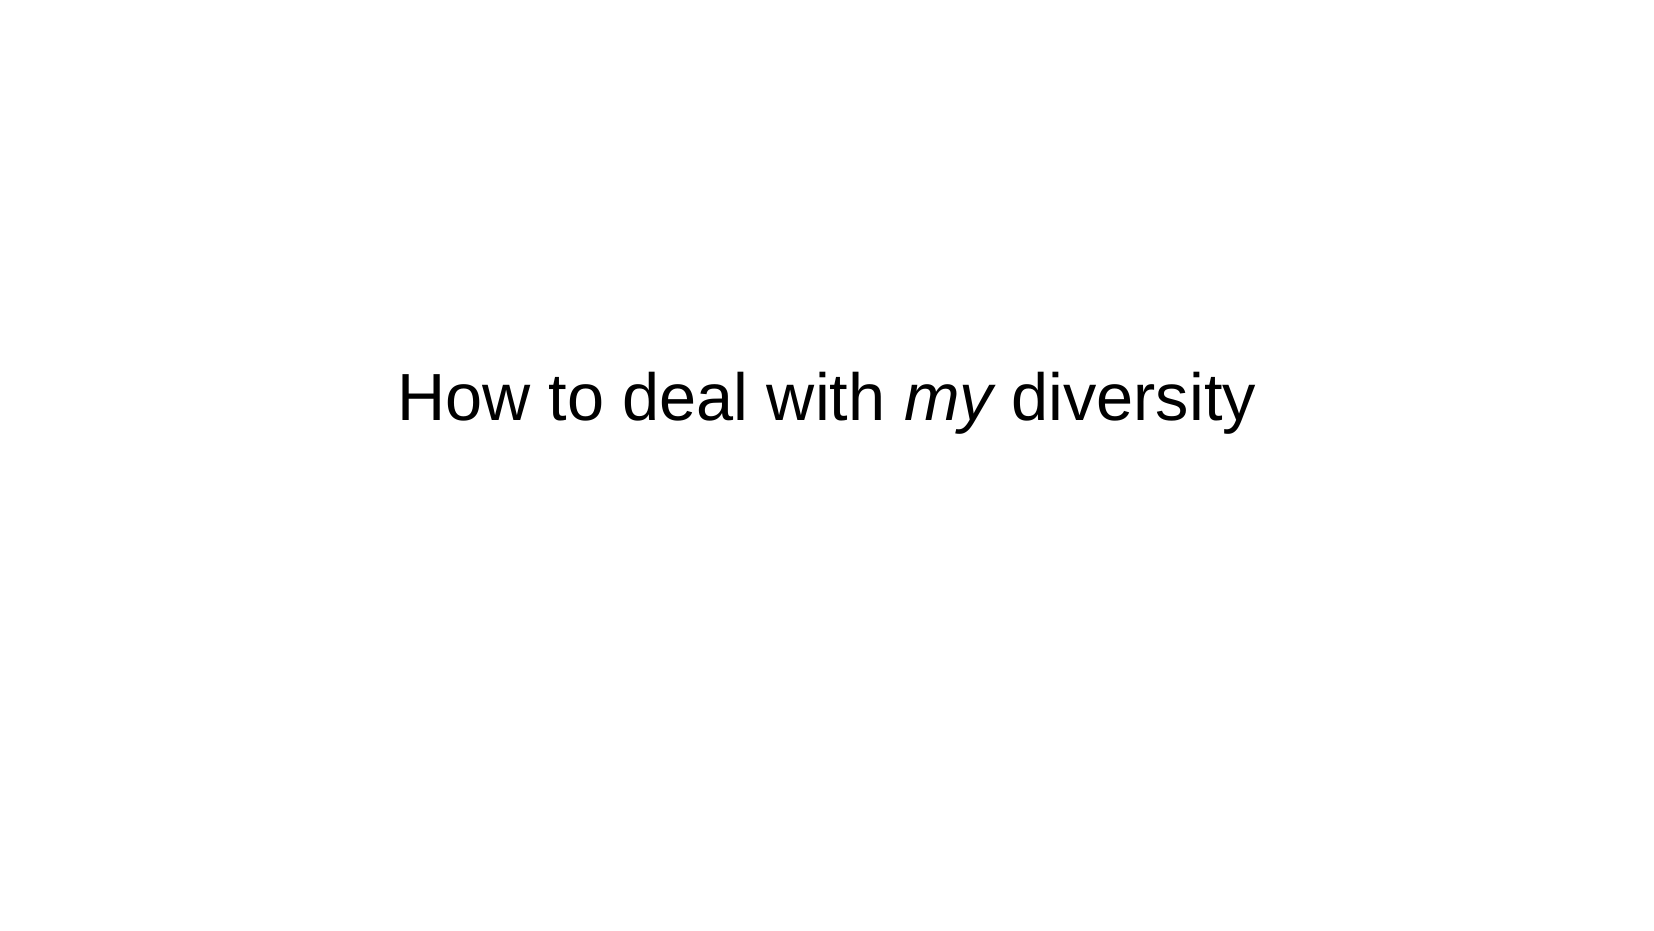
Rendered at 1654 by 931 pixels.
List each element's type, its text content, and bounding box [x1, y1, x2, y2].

subtitle How to deal with my diversity [82, 37, 1571, 757]
